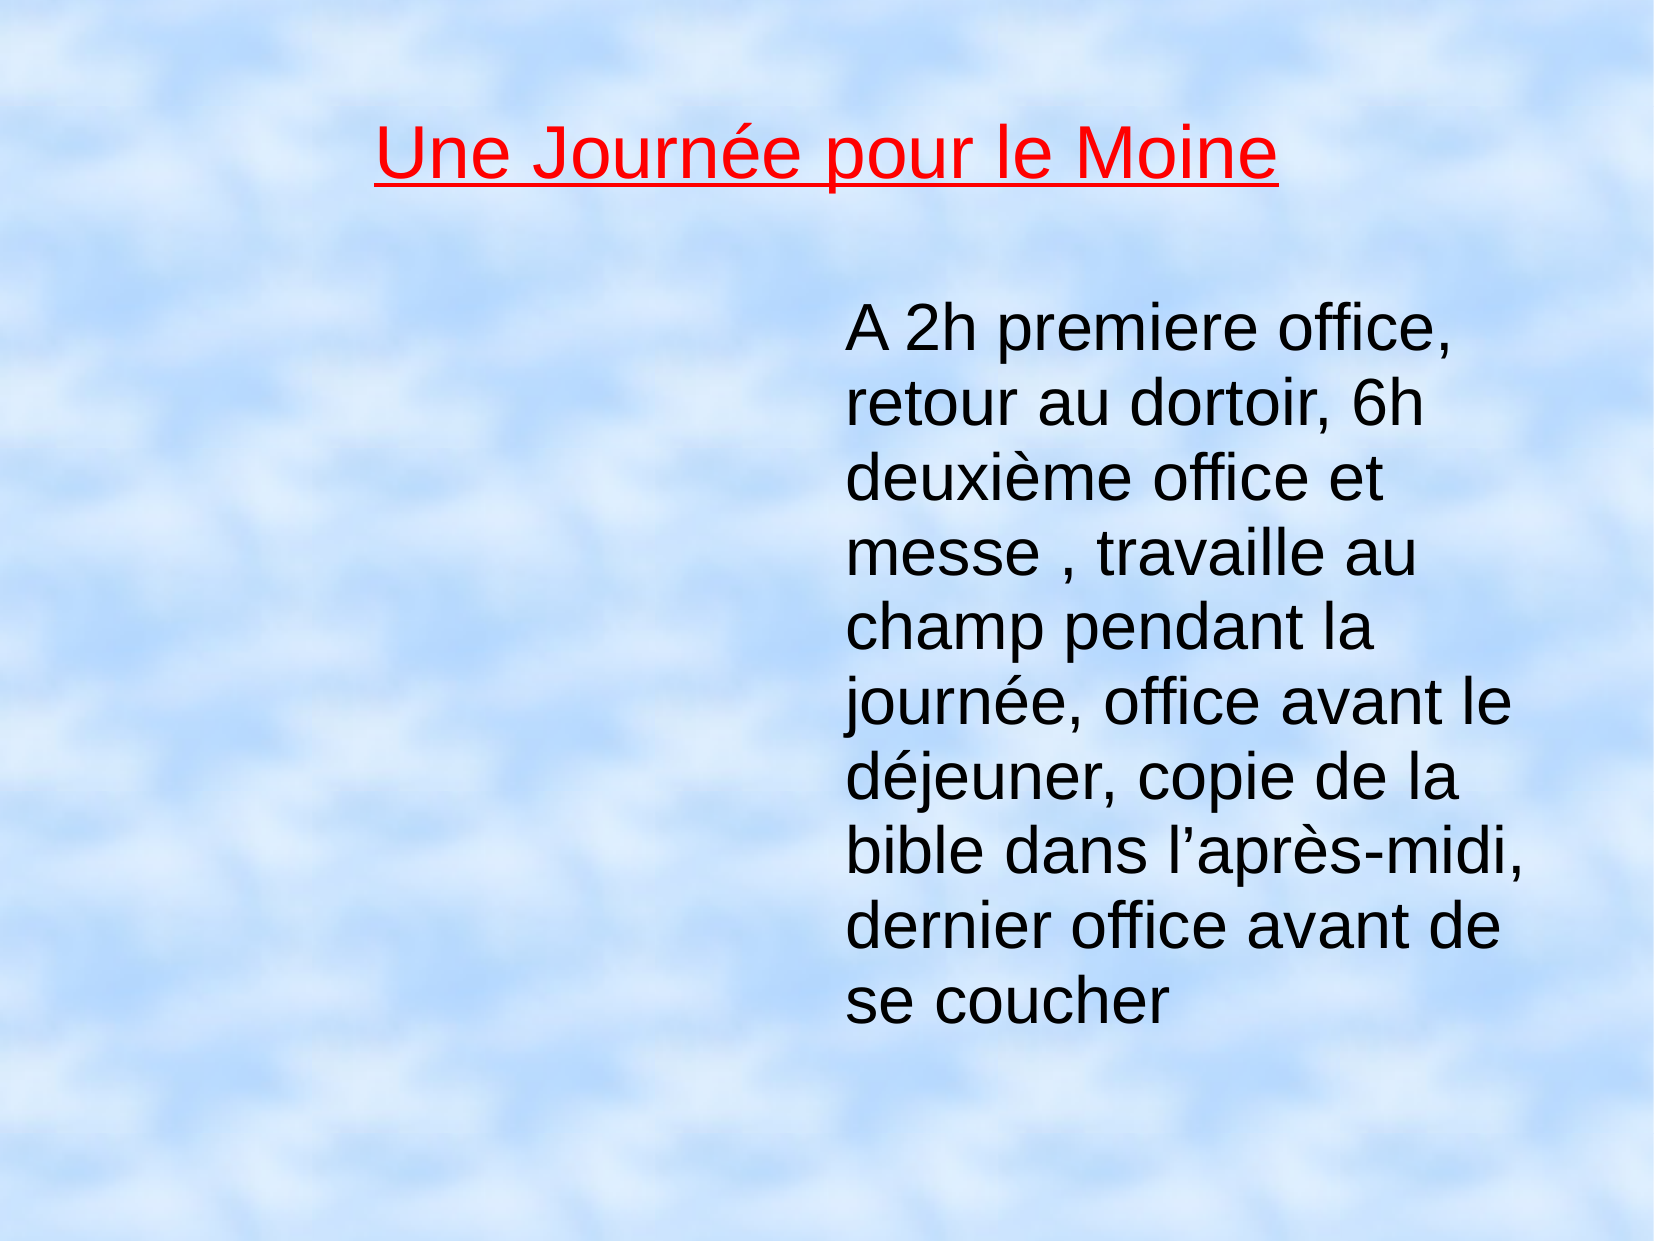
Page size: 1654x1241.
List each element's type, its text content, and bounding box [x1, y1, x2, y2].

title Une Journée pour le Moine [82, 56, 1571, 250]
picture [0, 0, 1654, 1241]
list A 2h premiere office, retour au dortoir, 6h deuxième office et messe , travaille au champ pendant la journée, office avant le déjeuner, copie de la bible dans l’après-midi, dernier office avant de se coucher [845, 290, 1572, 1094]
